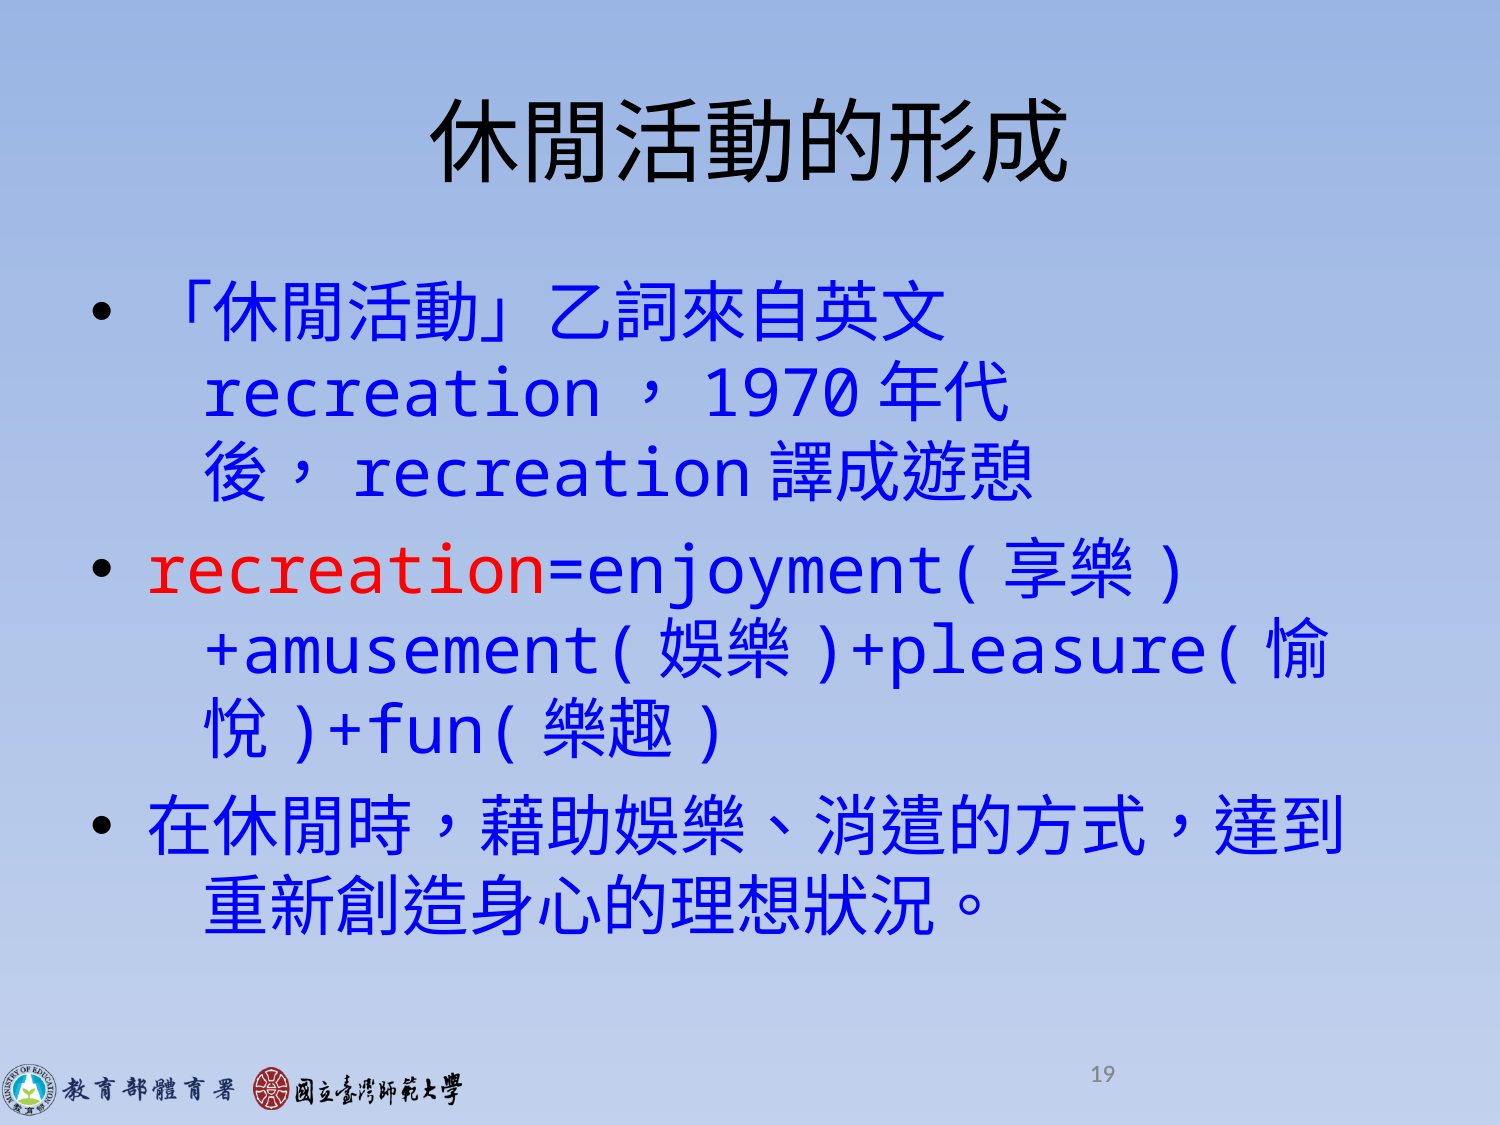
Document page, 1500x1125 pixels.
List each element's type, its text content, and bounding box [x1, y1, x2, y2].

text_box [1074, 1042, 1426, 1103]
list 「休閒活動」乙詞來自英文recreation，1970年代後，recreation譯成遊憩 recreation=enjoyment(享樂)+amusement(娛樂)+pleasure(愉悅)+fun(樂趣) 在休閒時，藉助娛樂、消遣的方式，達到重新創造身心的理想狀況。 [75, 262, 1426, 1005]
title 休閒活動的形成 [75, 45, 1426, 233]
